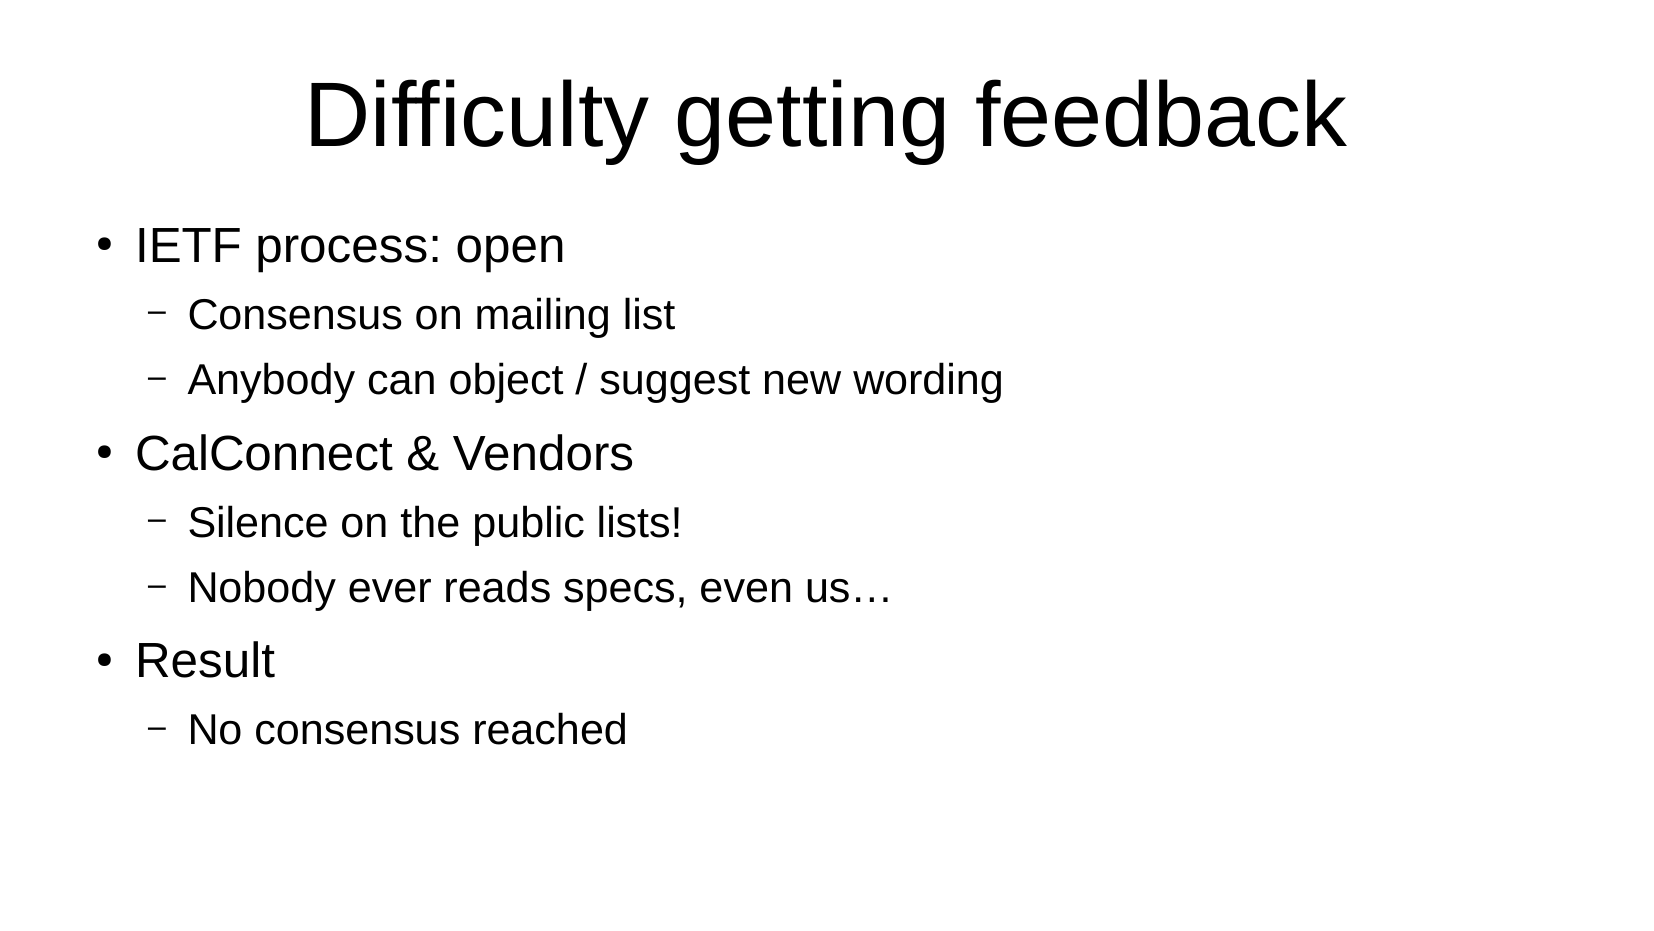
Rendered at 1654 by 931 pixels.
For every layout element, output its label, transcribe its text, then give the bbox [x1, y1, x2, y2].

list IETF process: open Consensus on mailing list Anybody can object / suggest new wording CalConnect & Vendors Silence on the public lists! Nobody ever reads specs, even us… Result No consensus reached [82, 217, 1571, 758]
title Difficulty getting feedback [82, 37, 1571, 193]
